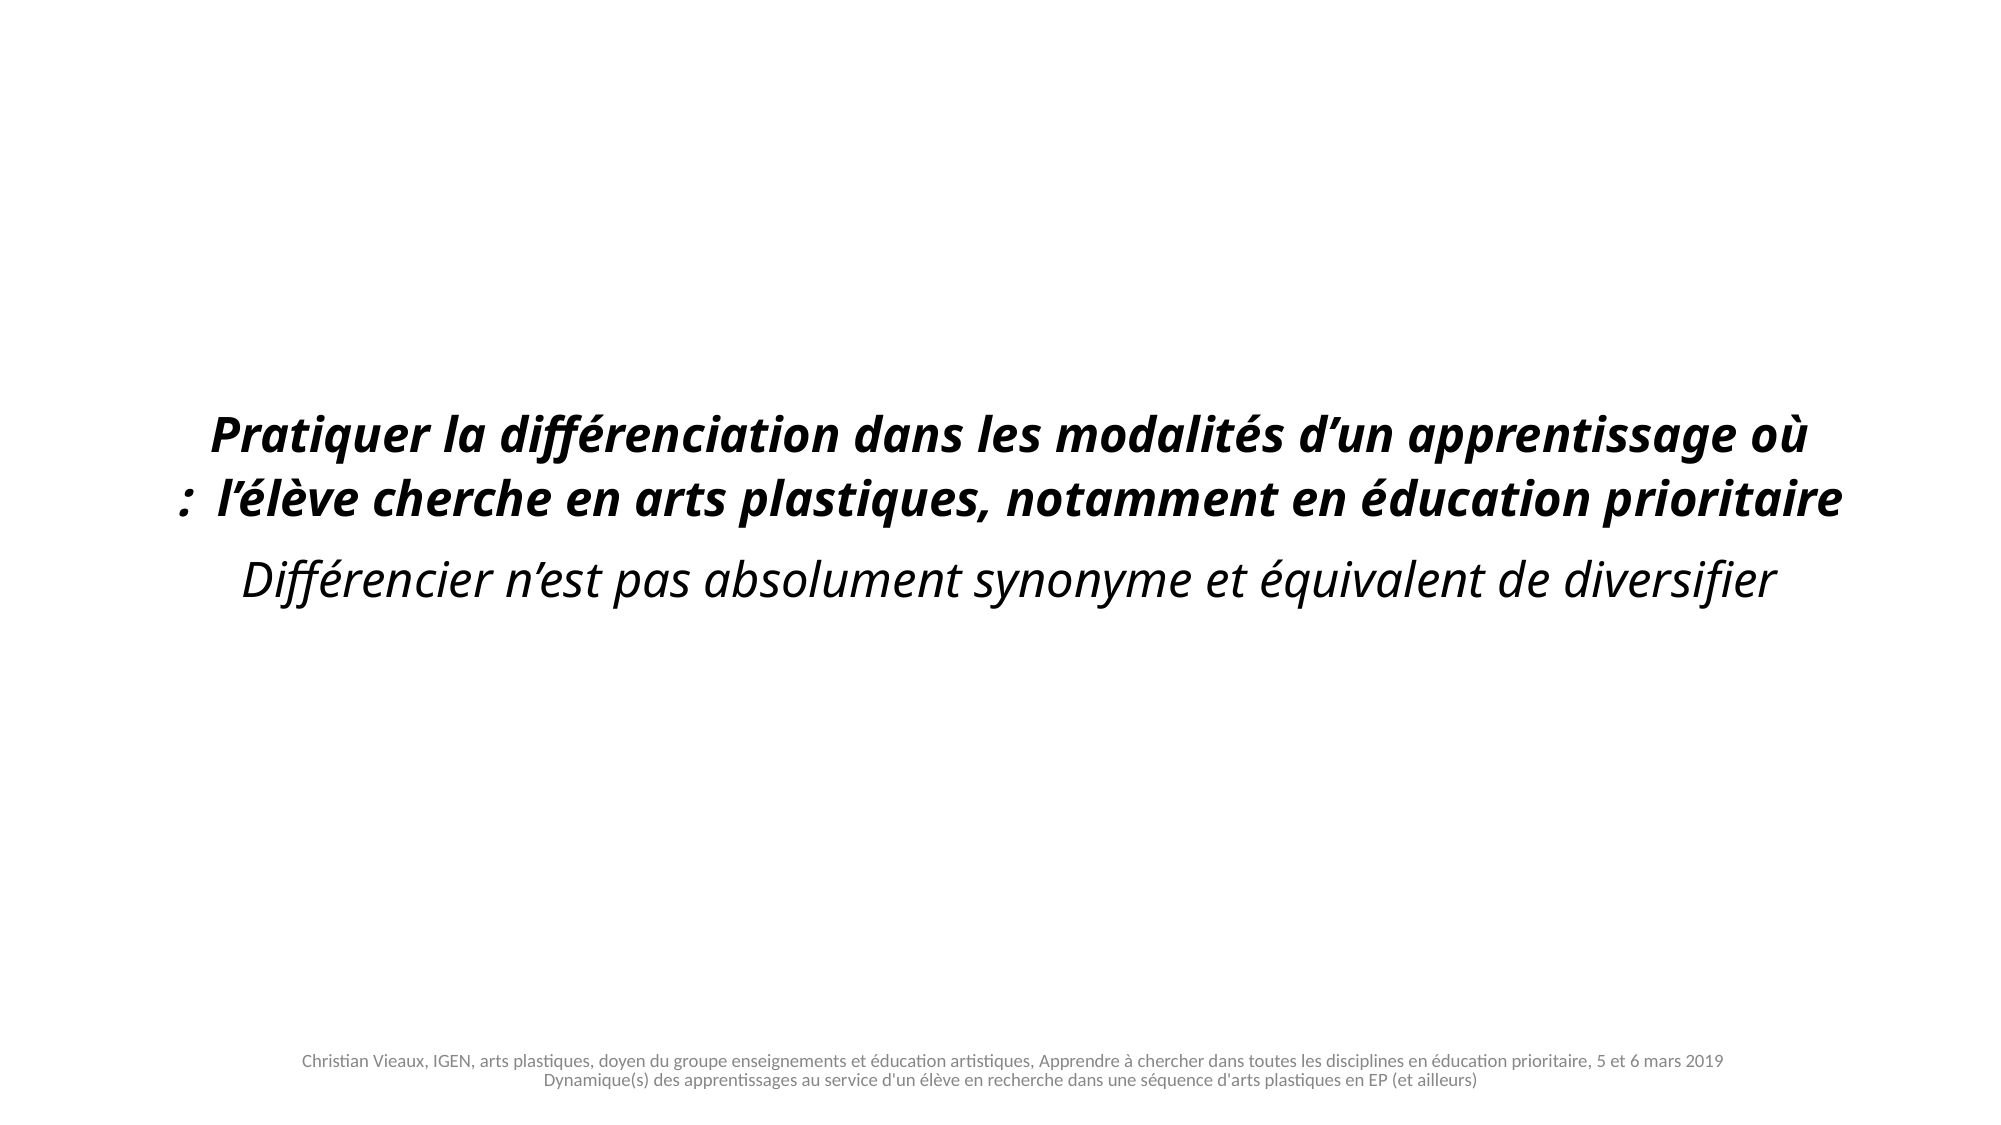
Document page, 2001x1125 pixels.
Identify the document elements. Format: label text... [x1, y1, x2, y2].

text_box Pratiquer la différenciation dans les modalités d’un apprentissage où l’élève cherche en arts plastiques, notamment en éducation prioritaire : Différencier n’est pas absolument synonyme et équivalent de diversifier [147, 396, 1873, 627]
text_box Christian Vieaux, IGEN, arts plastiques, doyen du groupe enseignements et éducation artistiques, Apprendre à chercher dans toutes les disciplines en éducation prioritaire, 5 et 6 mars 2019 Dynamique(s) des apprentissages au service d'un élève en recherche dans une séquence d'arts plastiques en EP (et ailleurs) [77, 1046, 1943, 1103]
